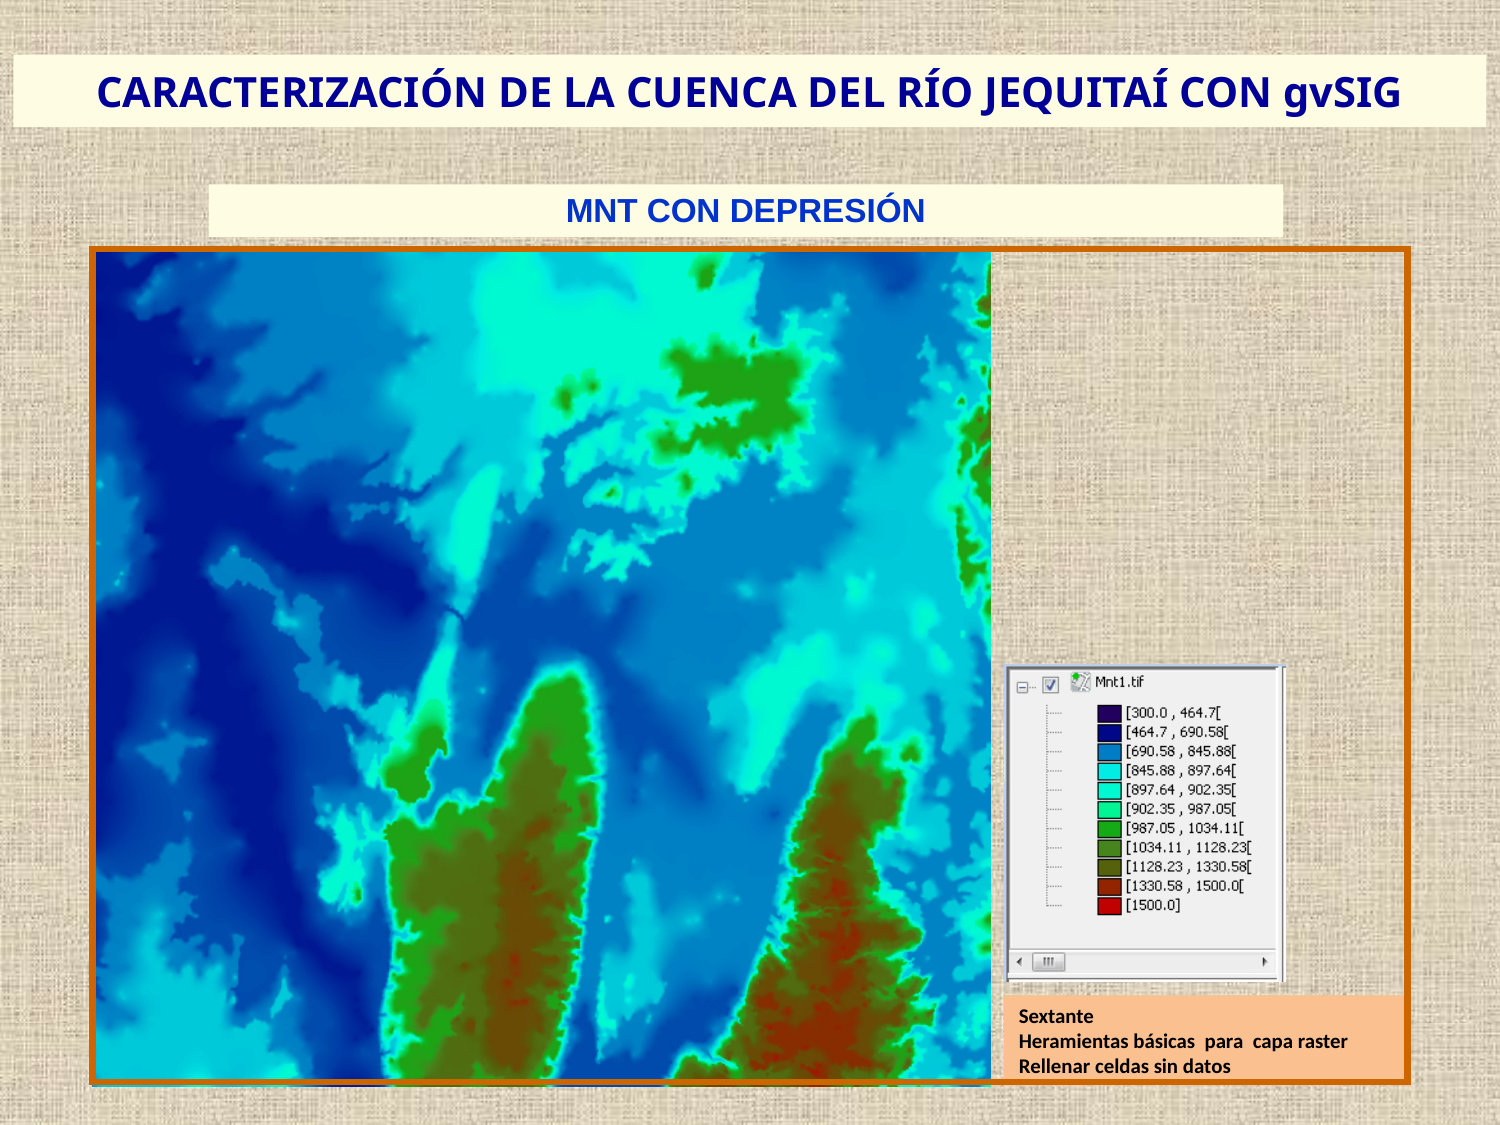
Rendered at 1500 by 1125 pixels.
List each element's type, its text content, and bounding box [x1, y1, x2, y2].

text_box MNT CON DEPRESIÓN [208, 184, 1284, 237]
text_box Sextante Heramientas básicas para capa raster Rellenar celdas sin datos [1004, 995, 1404, 1079]
picture [0, 0, 1500, 1125]
text_box CARACTERIZACIÓN DE LA CUENCA DEL RÍO JEQUITAÍ CON gvSIG [13, 54, 1487, 128]
